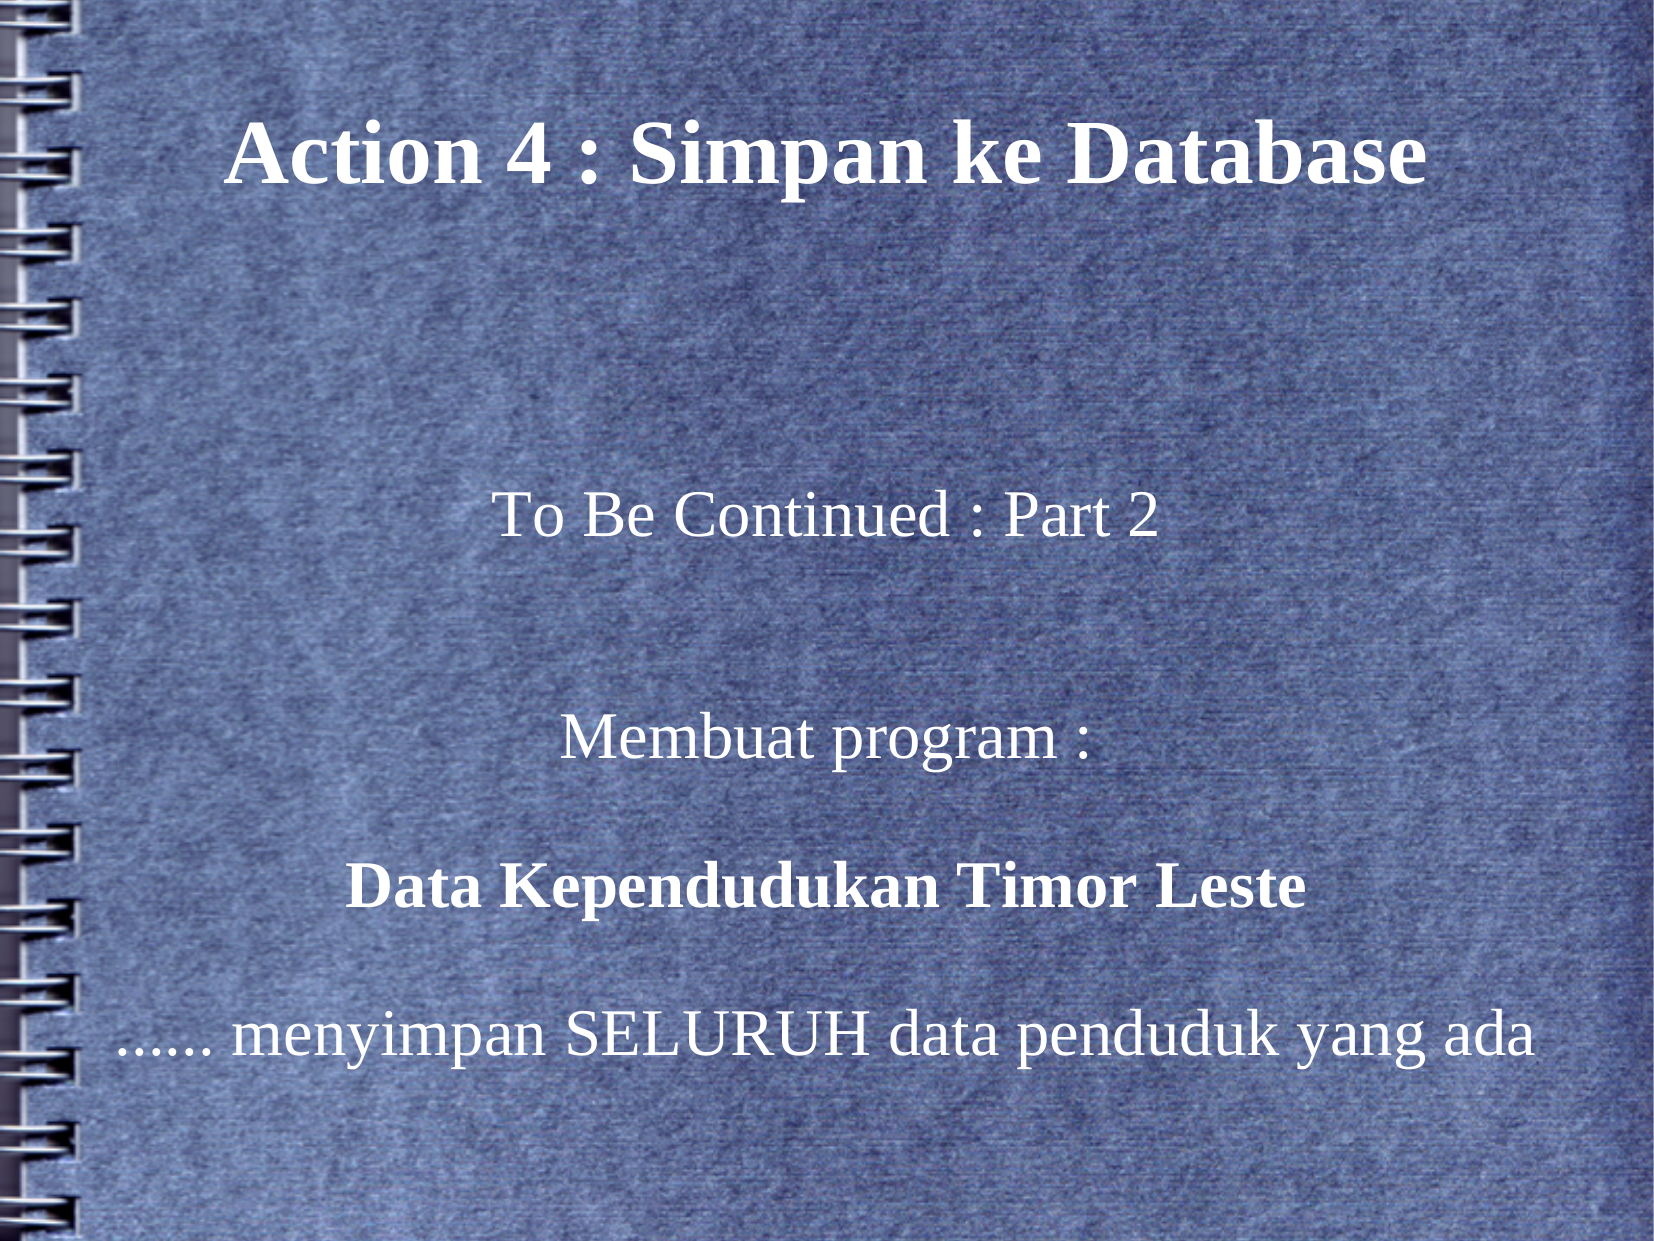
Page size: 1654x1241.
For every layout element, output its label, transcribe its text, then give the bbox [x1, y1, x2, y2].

picture [0, 0, 1654, 1241]
subtitle To Be Continued : Part 2 Membuat program : Data Kependudukan Timor Leste ...... menyimpan SELURUH data penduduk yang ada [82, 297, 1571, 1102]
title Action 4 : Simpan ke Database [82, 56, 1571, 250]
